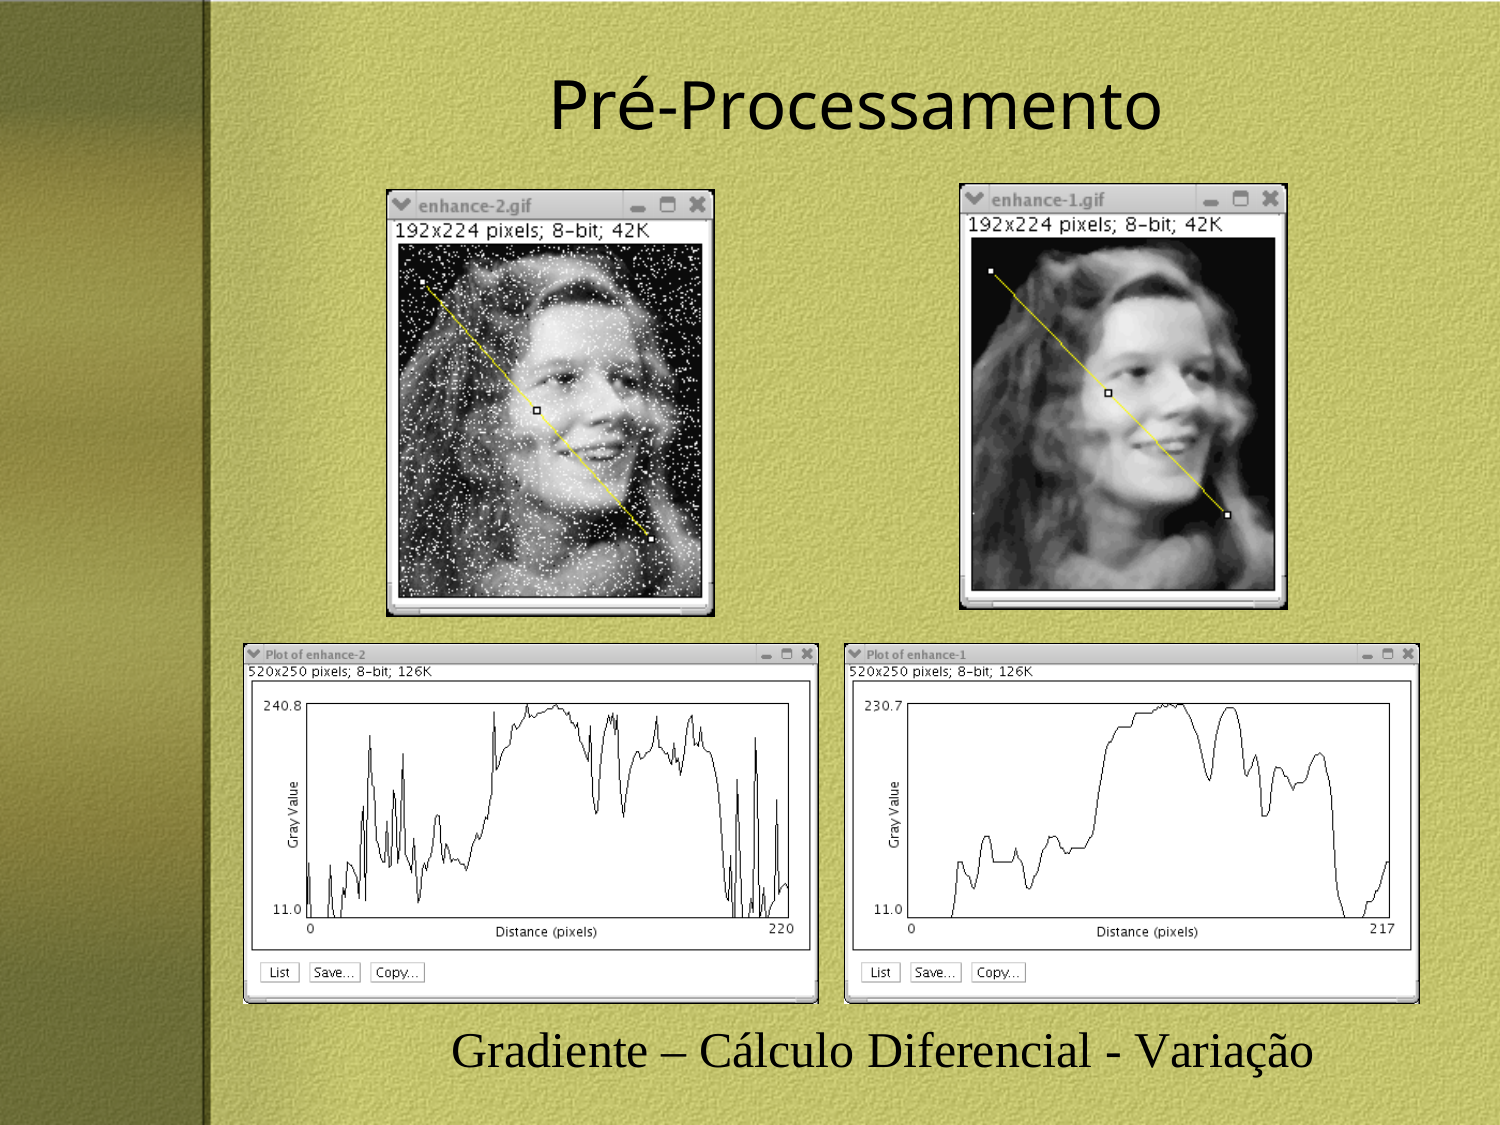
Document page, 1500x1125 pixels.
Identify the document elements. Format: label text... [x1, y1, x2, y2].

title Pré-Processamento [206, 9, 1500, 198]
picture [0, 0, 1500, 1125]
text_box Gradiente – Cálculo Diferencial - Variação [437, 1015, 1332, 1100]
